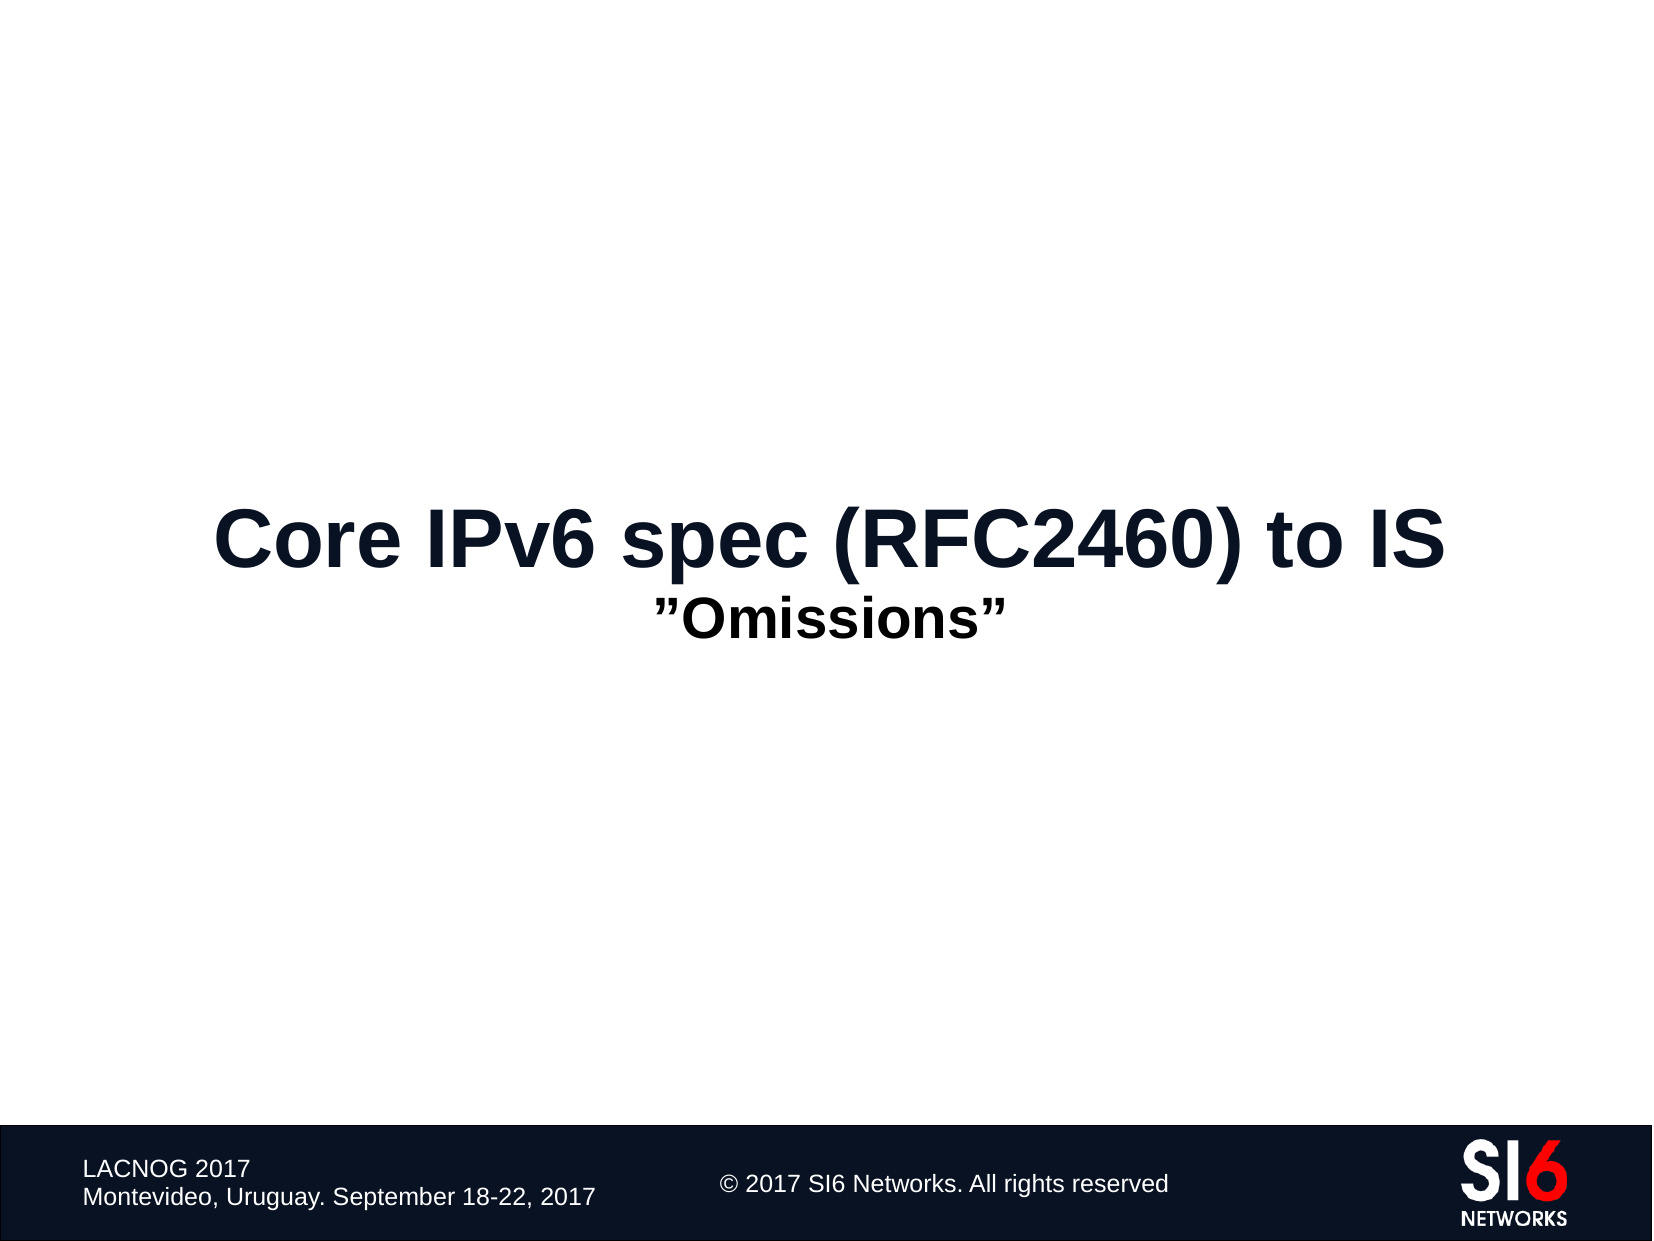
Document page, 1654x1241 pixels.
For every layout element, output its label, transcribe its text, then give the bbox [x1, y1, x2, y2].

title Core IPv6 spec (RFC2460) to IS ”Omissions” [86, 467, 1576, 676]
picture [1461, 1139, 1567, 1226]
